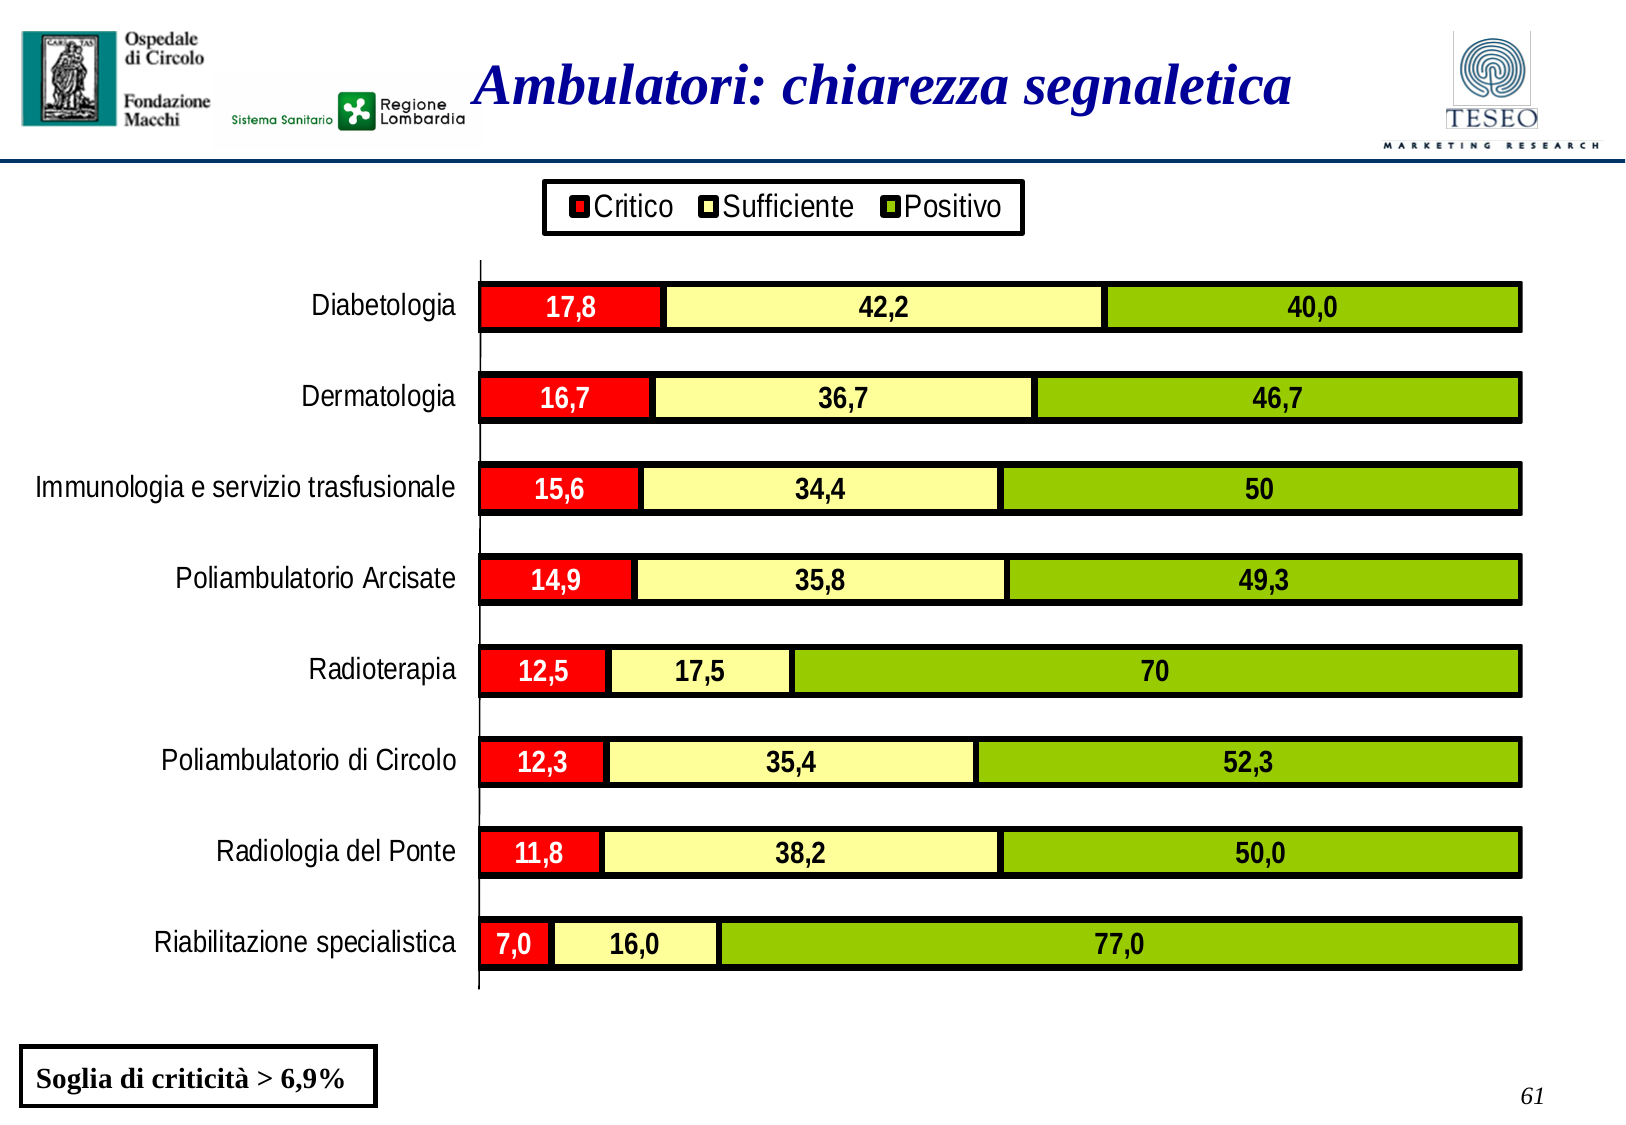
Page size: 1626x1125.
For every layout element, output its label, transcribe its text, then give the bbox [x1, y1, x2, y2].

picture [1381, 31, 1604, 149]
text_box Soglia di criticità > 6,9% [21, 1046, 376, 1106]
picture [21, 31, 483, 149]
text_box Ambulatori: chiarezza segnaletica [340, 18, 1427, 144]
picture [21, 165, 1544, 1016]
